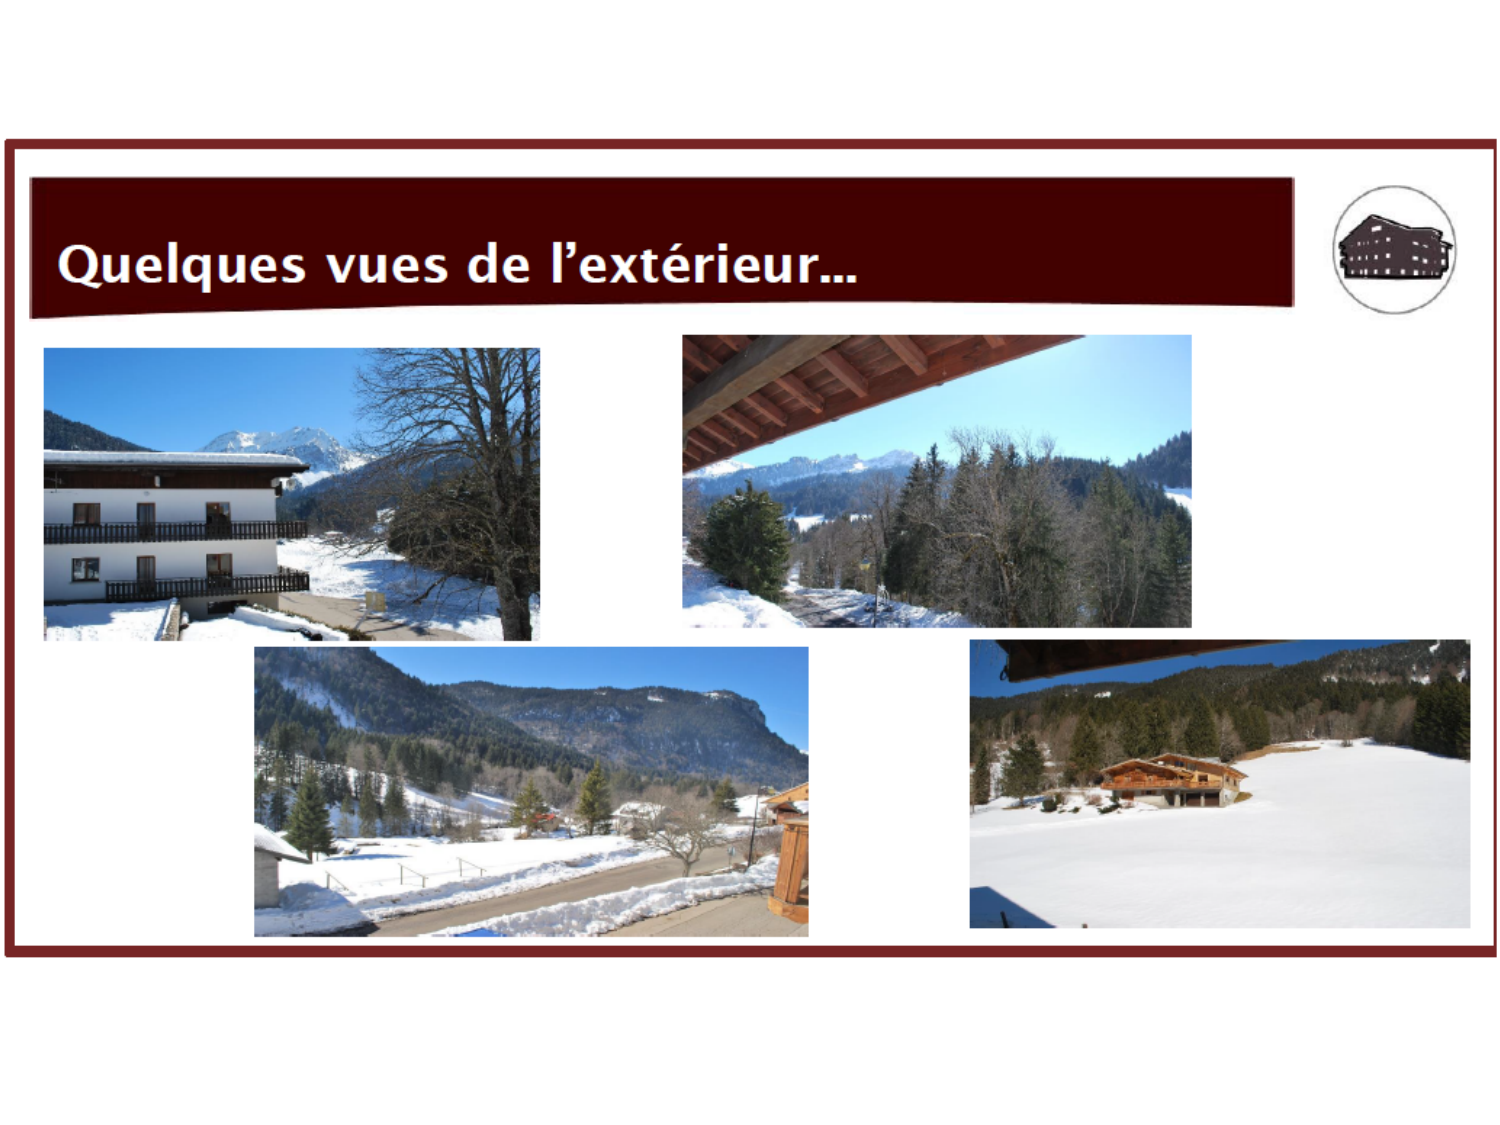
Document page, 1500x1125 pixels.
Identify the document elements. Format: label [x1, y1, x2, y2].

picture [0, 137, 1497, 960]
